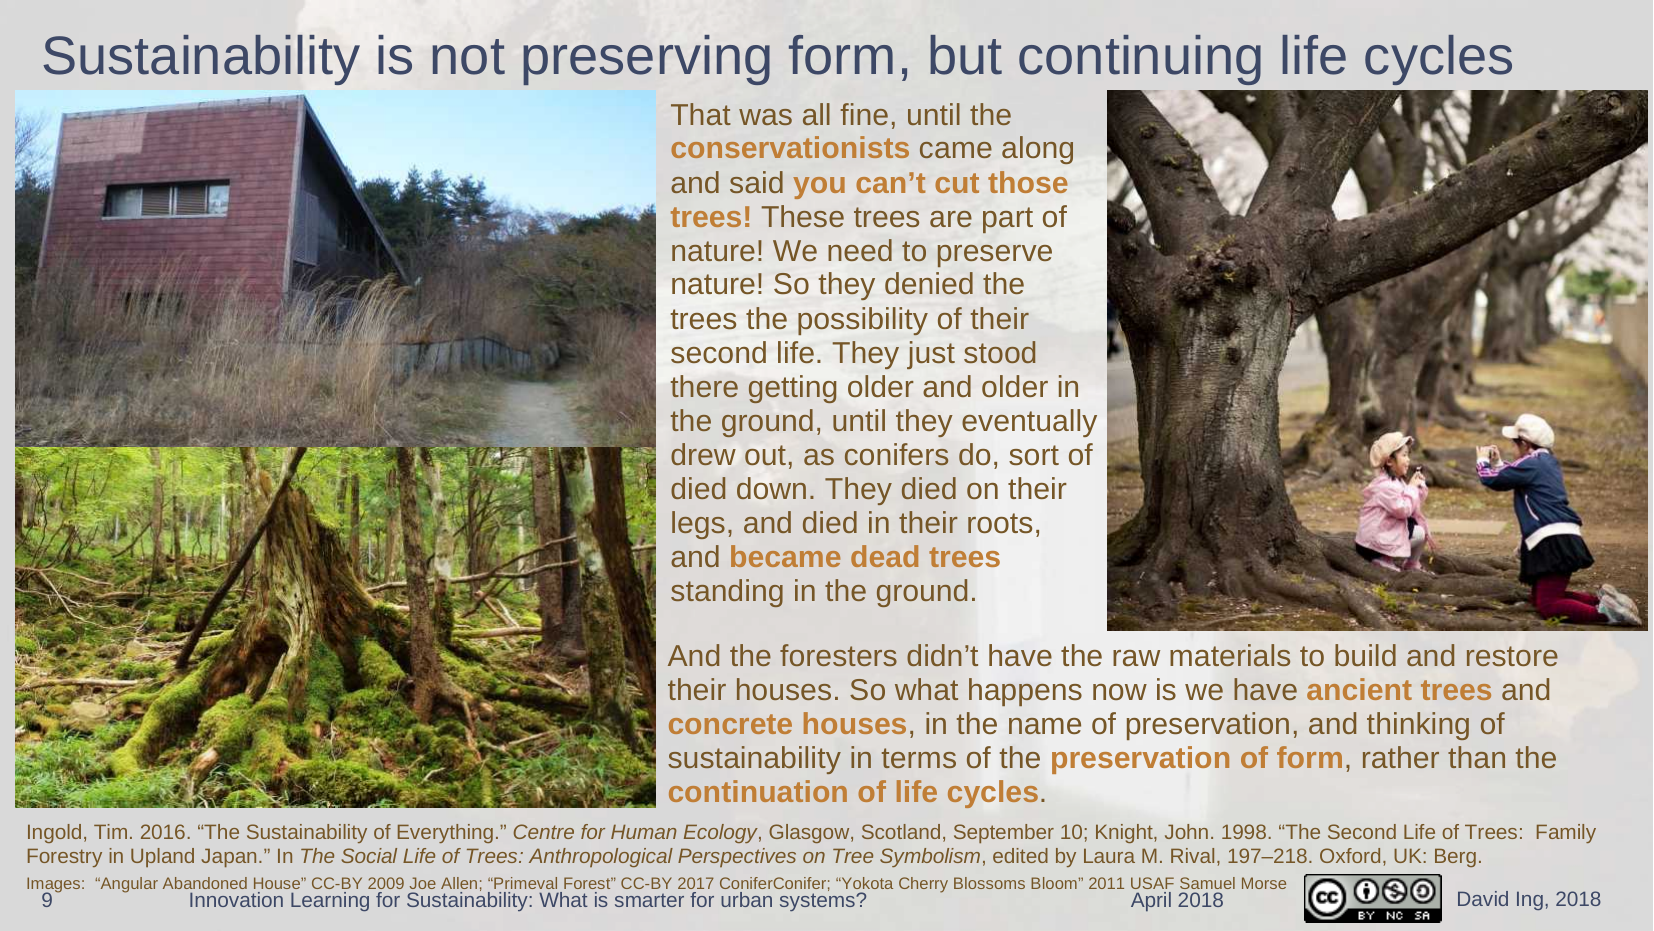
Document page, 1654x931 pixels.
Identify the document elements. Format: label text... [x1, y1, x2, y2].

picture [1304, 901, 1442, 923]
text_box Ingold, Tim. 2016. “The Sustainability of Everything.” Centre for Human Ecology, Glasgow, Scotland, September 10; Knight, John. 1998. “The Second Life of Trees: Family Forestry in Upland Japan.” In The Social Life of Trees: Anthropological Perspectives on Tree Symbolism, edited by Laura M. Rival, 197–218. Oxford, UK: Berg. [11, 813, 1651, 876]
picture [15, 90, 656, 808]
text_box And the foresters didn’t have the raw materials to build and restore their houses. So what happens now is we have ancient trees and concrete houses, in the name of preservation, and thinking of sustainability in terms of the preservation of form, rather than the continuation of life cycles. [652, 631, 1622, 817]
text_box Value-elevating co-creation Providers and customer mutually experience, and then improve [0, 0, 1653, 931]
title Sustainability is not preserving form, but continuing life cycles [41, 30, 1613, 90]
text_box Images: “Angular Abandoned House” CC-BY 2009 Joe Allen; “Primeval Forest” CC-BY 2017 ConiferConifer; “Yokota Cherry Blossoms Bloom” 2011 USAF Samuel Morse [11, 866, 1642, 901]
picture [1107, 90, 1648, 631]
text_box That was all fine, until the conservationists came along and said you can’t cut those trees! These trees are part of nature! We need to preserve nature! So they denied the trees the possibility of their second life. They just stood there getting older and older in the ground, until they eventually drew out, as conifers do, sort of died down. They died on their legs, and died in their roots, and became dead trees standing in the ground. [656, 90, 1107, 624]
